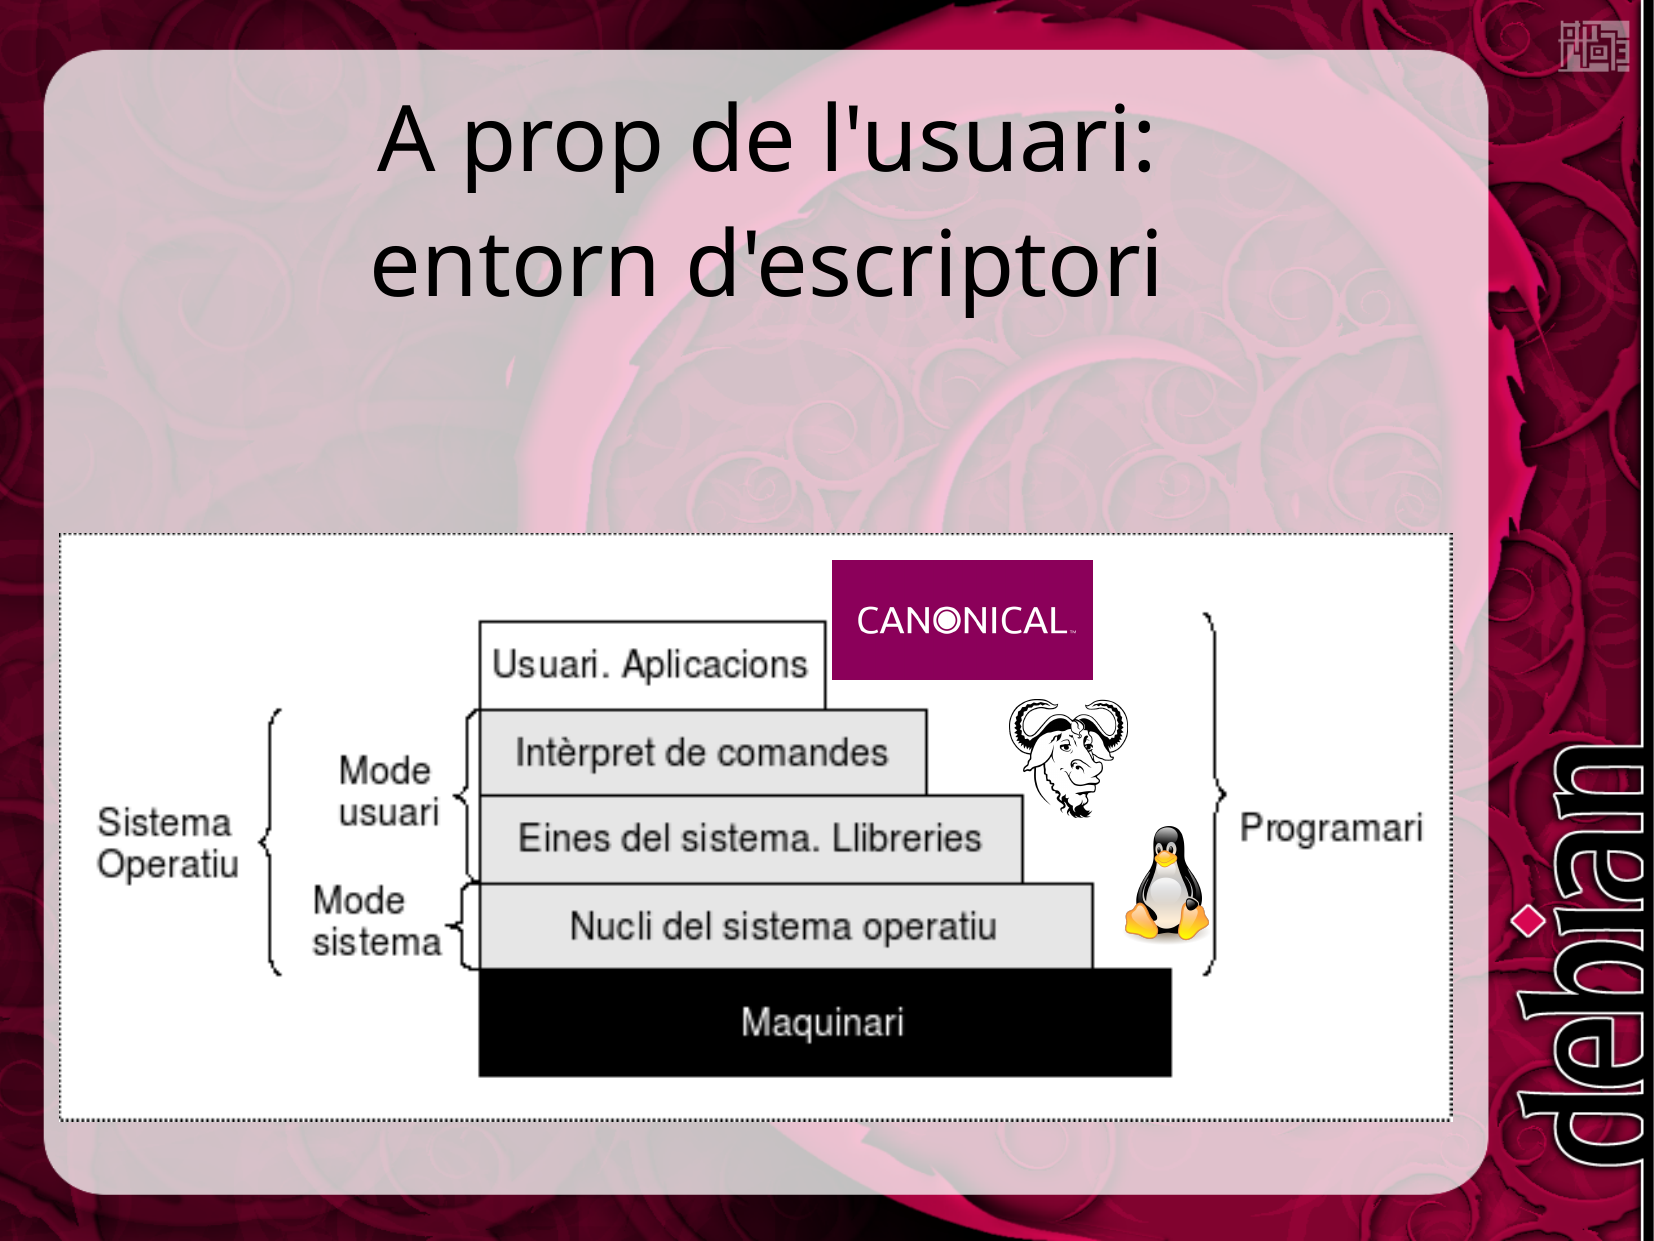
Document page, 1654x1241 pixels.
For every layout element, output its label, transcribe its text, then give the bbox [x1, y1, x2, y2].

picture [0, 0, 1654, 1241]
title A prop de l'usuari: entorn d'escriptori [118, 72, 1270, 325]
